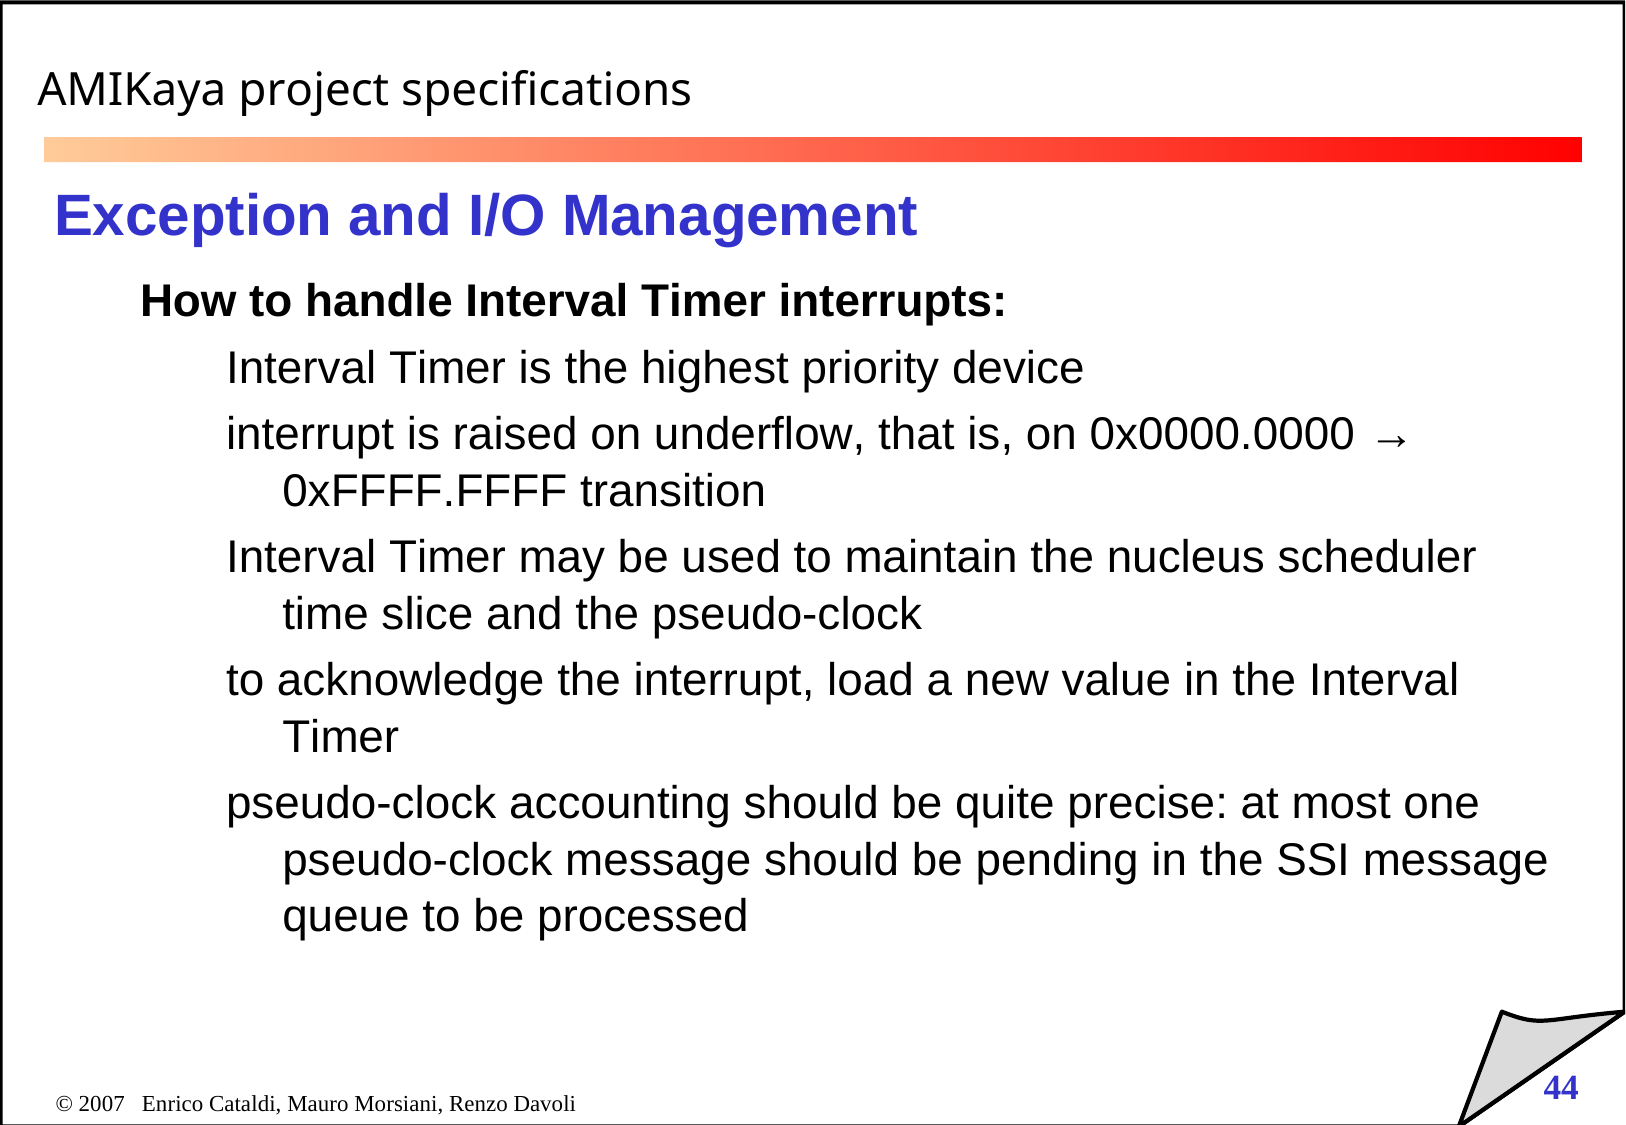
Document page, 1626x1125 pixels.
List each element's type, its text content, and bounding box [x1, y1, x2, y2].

title AMIKaya project specifications [37, 44, 1588, 131]
list Exception and I/O Management How to handle Interval Timer interrupts: Interval Timer is the highest priority device interrupt is raised on underflow, that is, on 0x0000.0000 → 0xFFFF.FFFF transition Interval Timer may be used to maintain the nucleus scheduler time slice and the pseudo-clock to acknowledge the interrupt, load a new value in the Interval Timer pseudo-clock accounting should be quite precise: at most one pseudo-clock message should be pending in the SSI message queue to be processed [54, 187, 1571, 1124]
